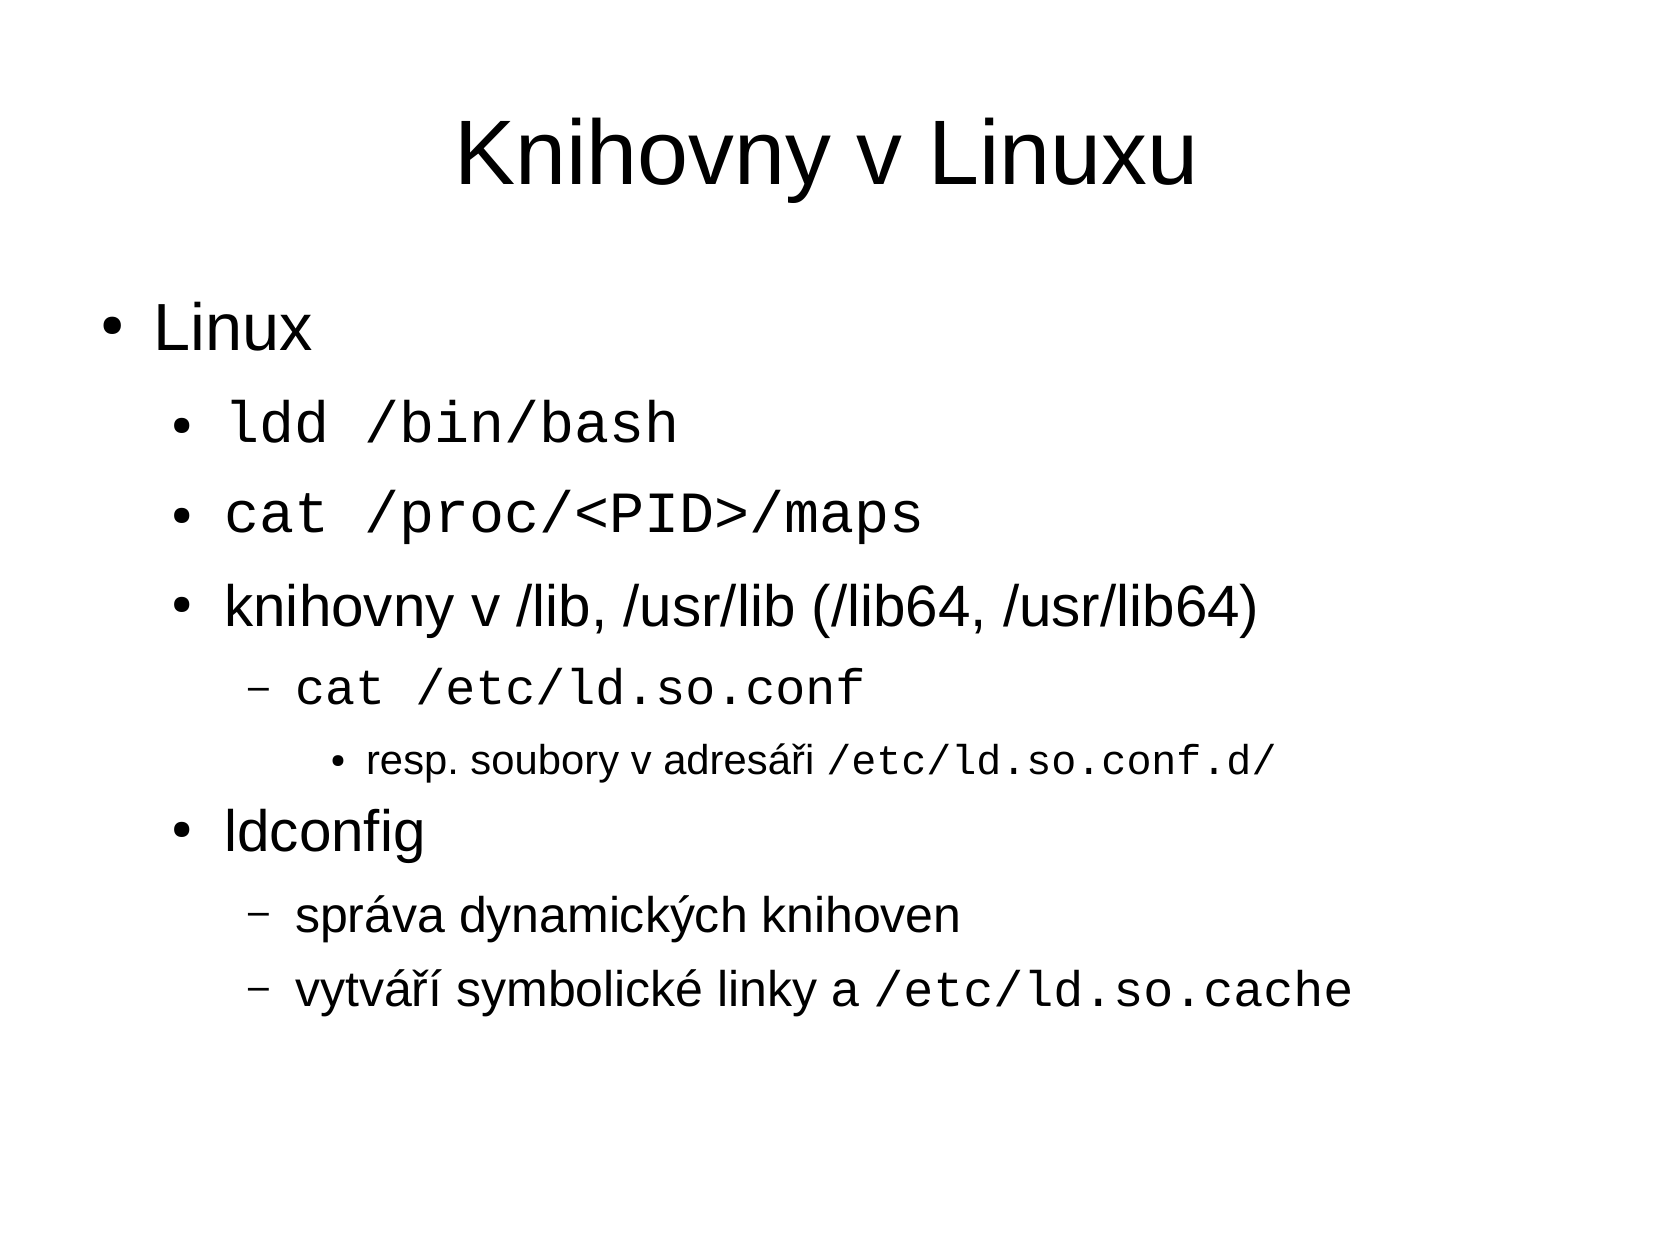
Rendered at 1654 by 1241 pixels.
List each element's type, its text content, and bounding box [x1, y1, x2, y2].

title Knihovny v Linuxu [82, 49, 1571, 257]
list Linux ldd /bin/bash cat /proc/<PID>/maps knihovny v /lib, /usr/lib (/lib64, /usr/lib64) cat /etc/ld.so.conf resp. soubory v adresáři /etc/ld.so.conf.d/ ldconfig správa dynamických knihoven vytváří symbolické linky a /etc/ld.so.cache [82, 290, 1571, 1109]
